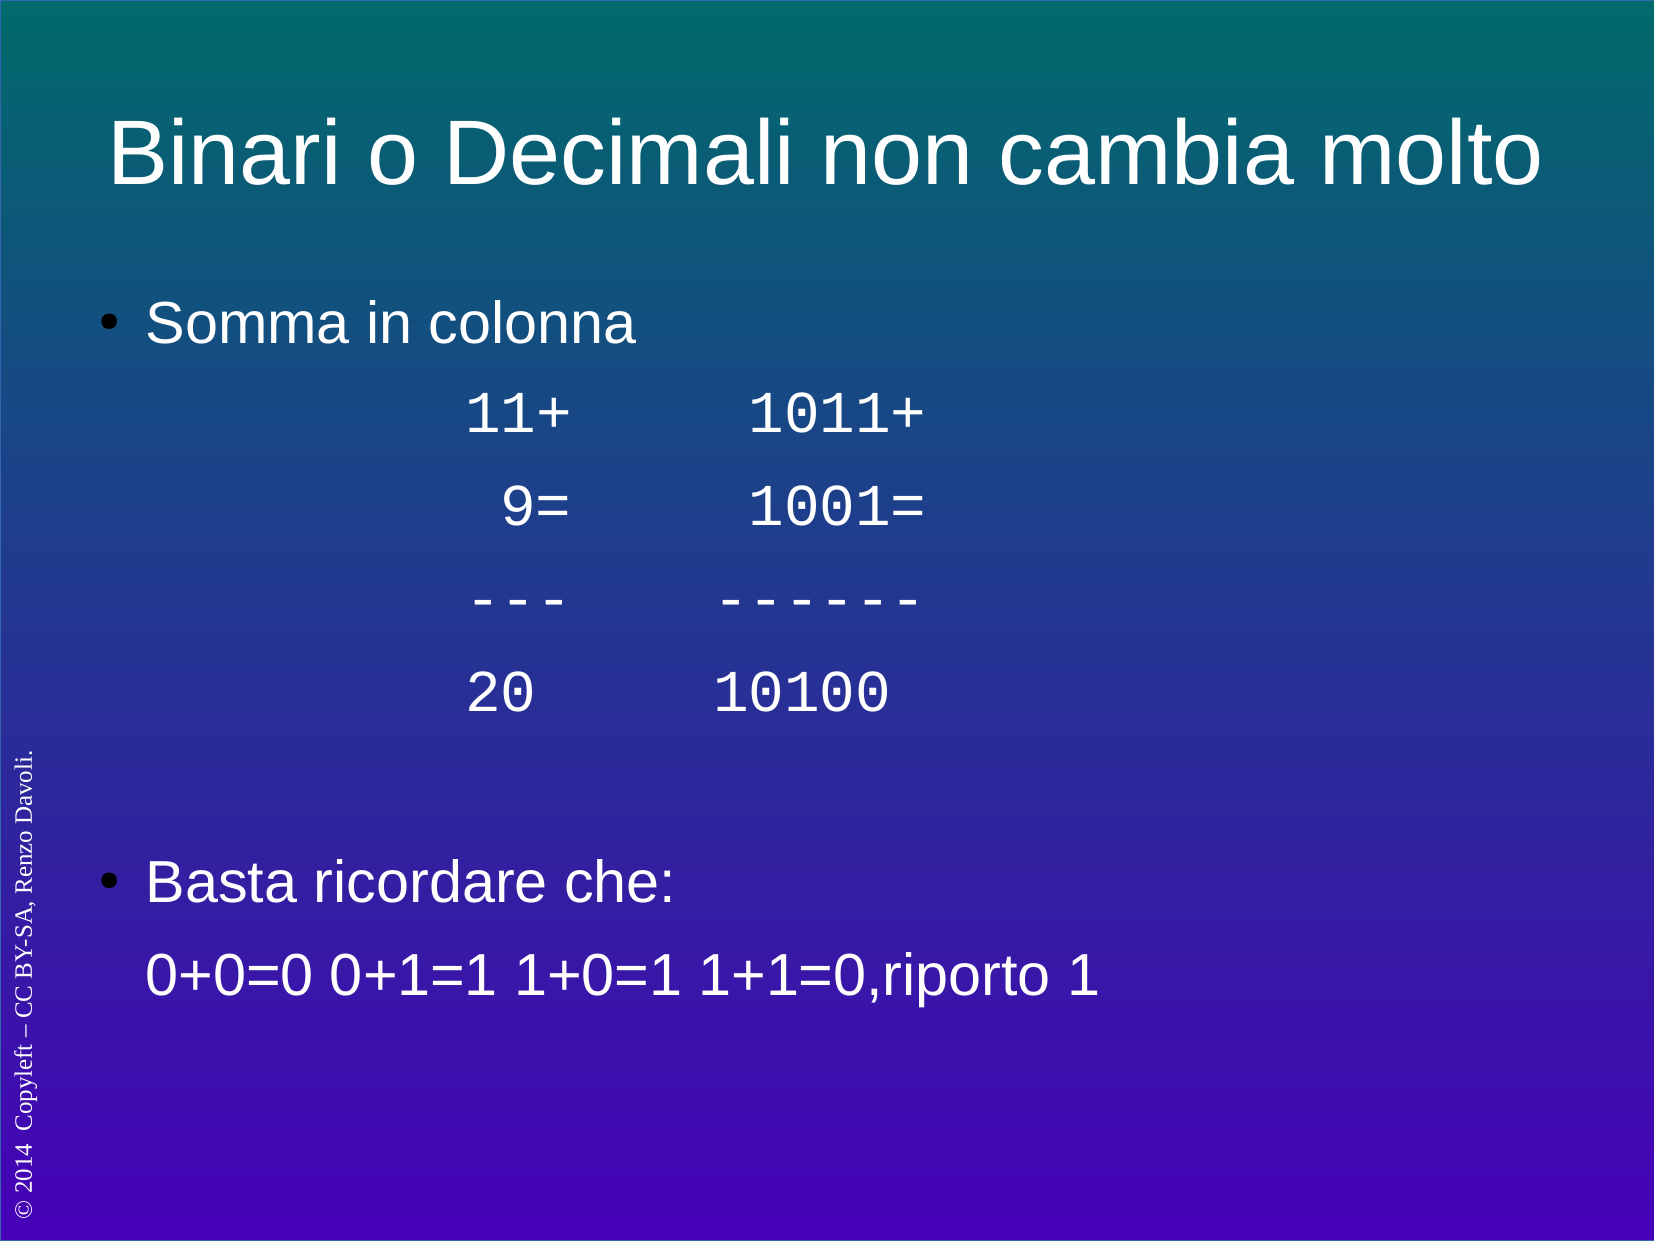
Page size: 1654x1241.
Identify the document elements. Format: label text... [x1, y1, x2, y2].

title Binari o Decimali non cambia molto [82, 49, 1571, 257]
list Somma in colonna 11+ 1011+ 9= 1001= --- ------ 20 10100 Basta ricordare che: 0+0=0 0+1=1 1+0=1 1+1=0,riporto 1 [82, 290, 1571, 1010]
